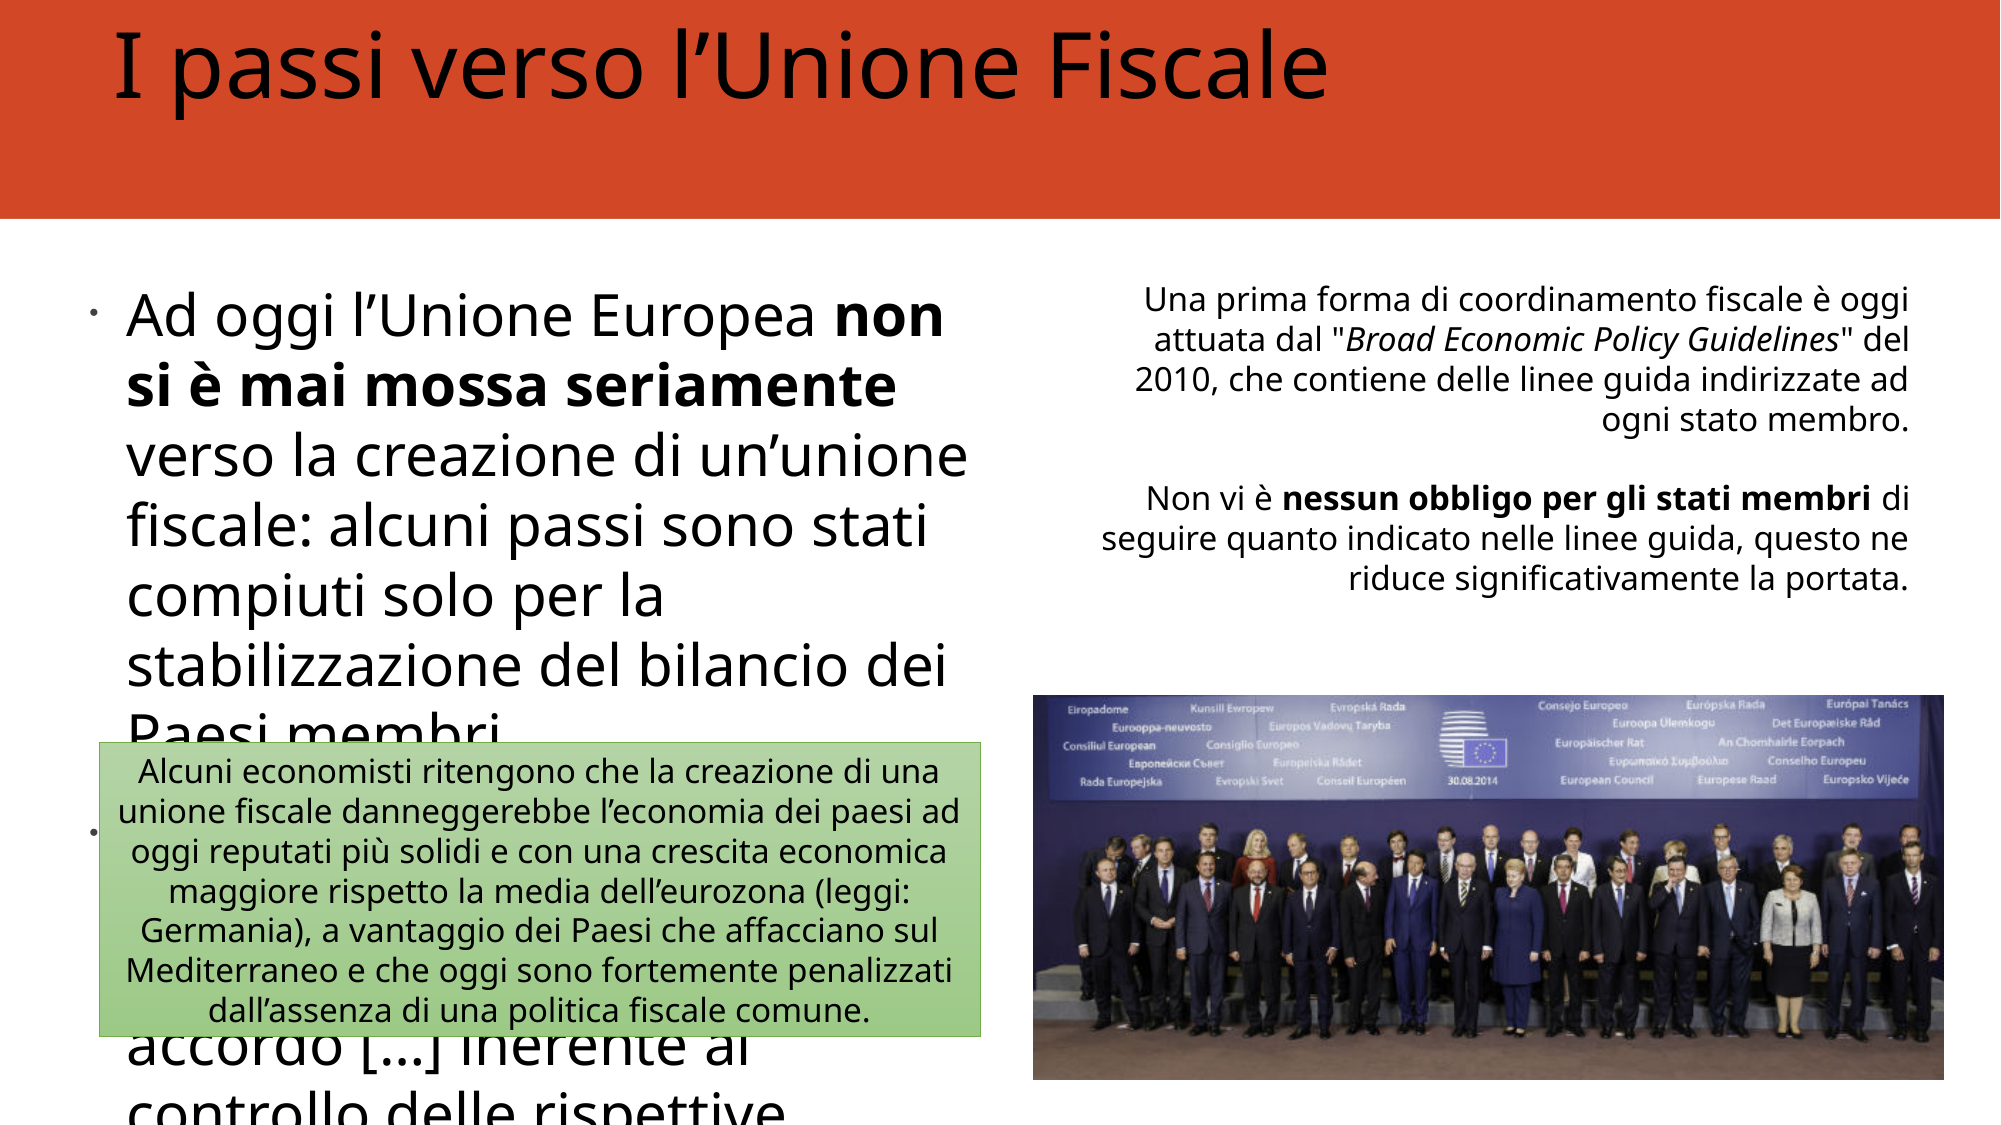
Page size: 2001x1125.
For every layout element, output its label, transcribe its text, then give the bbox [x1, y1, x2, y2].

title I passi verso l’Unione Fiscale [99, 0, 1863, 199]
text_box Una prima forma di coordinamento fiscale è oggi attuata dal "Broad Economic Policy Guidelines" del 2010, che contiene delle linee guida indirizzate ad ogni stato membro. Non vi è nessun obbligo per gli stati membri di seguire quanto indicato nelle linee guida, questo ne riduce significativamente la portata. [1051, 270, 1926, 605]
text_box Alcuni economisti ritengono che la creazione di una unione fiscale danneggerebbe l’economia dei paesi ad oggi reputati più solidi e con una crescita economica maggiore rispetto la media dell’eurozona (leggi: Germania), a vantaggio dei Paesi che affacciano sul Mediterraneo e che oggi sono fortemente penalizzati dall’assenza di una politica fiscale comune. [99, 742, 981, 1037]
picture [1033, 695, 1944, 1080]
list Ad oggi l’Unione Europea non si è mai mossa seriamente verso la creazione di un’unione fiscale: alcuni passi sono stati compiuti solo per la stabilizzazione del bilancio dei Paesi membri. Infatti, nel 1997 è stato sottoscritto il «patto di stabilità e crescita» (PSC) che «è un accordo […] inerente al controllo delle rispettive politiche di bilancio pubbliche al fine di mantenere fermi i requisiti di adesione all'Unione economica e monetaria dell'Unione europea». (Wikipedia) [74, 270, 1016, 696]
